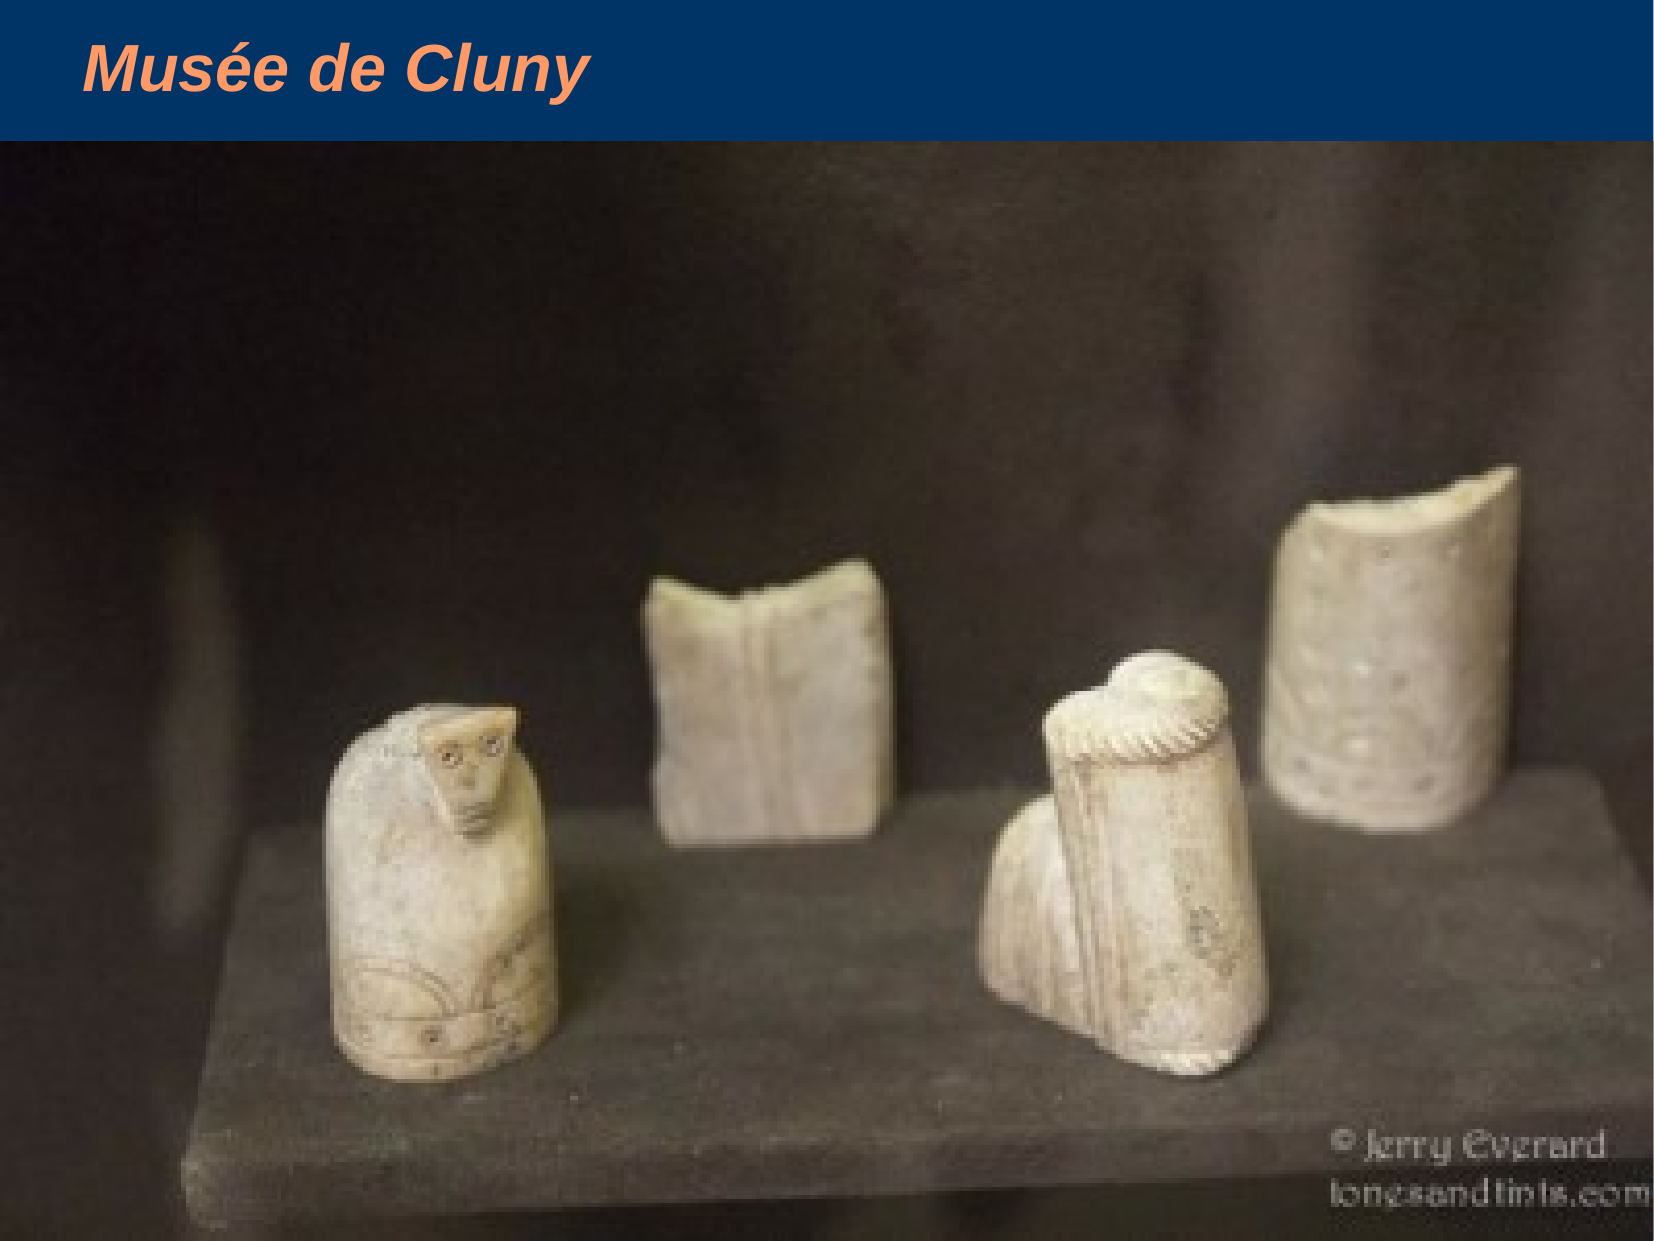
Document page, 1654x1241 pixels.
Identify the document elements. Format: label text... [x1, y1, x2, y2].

picture [0, 141, 1654, 1241]
title Musée de Cluny [82, 0, 1571, 141]
